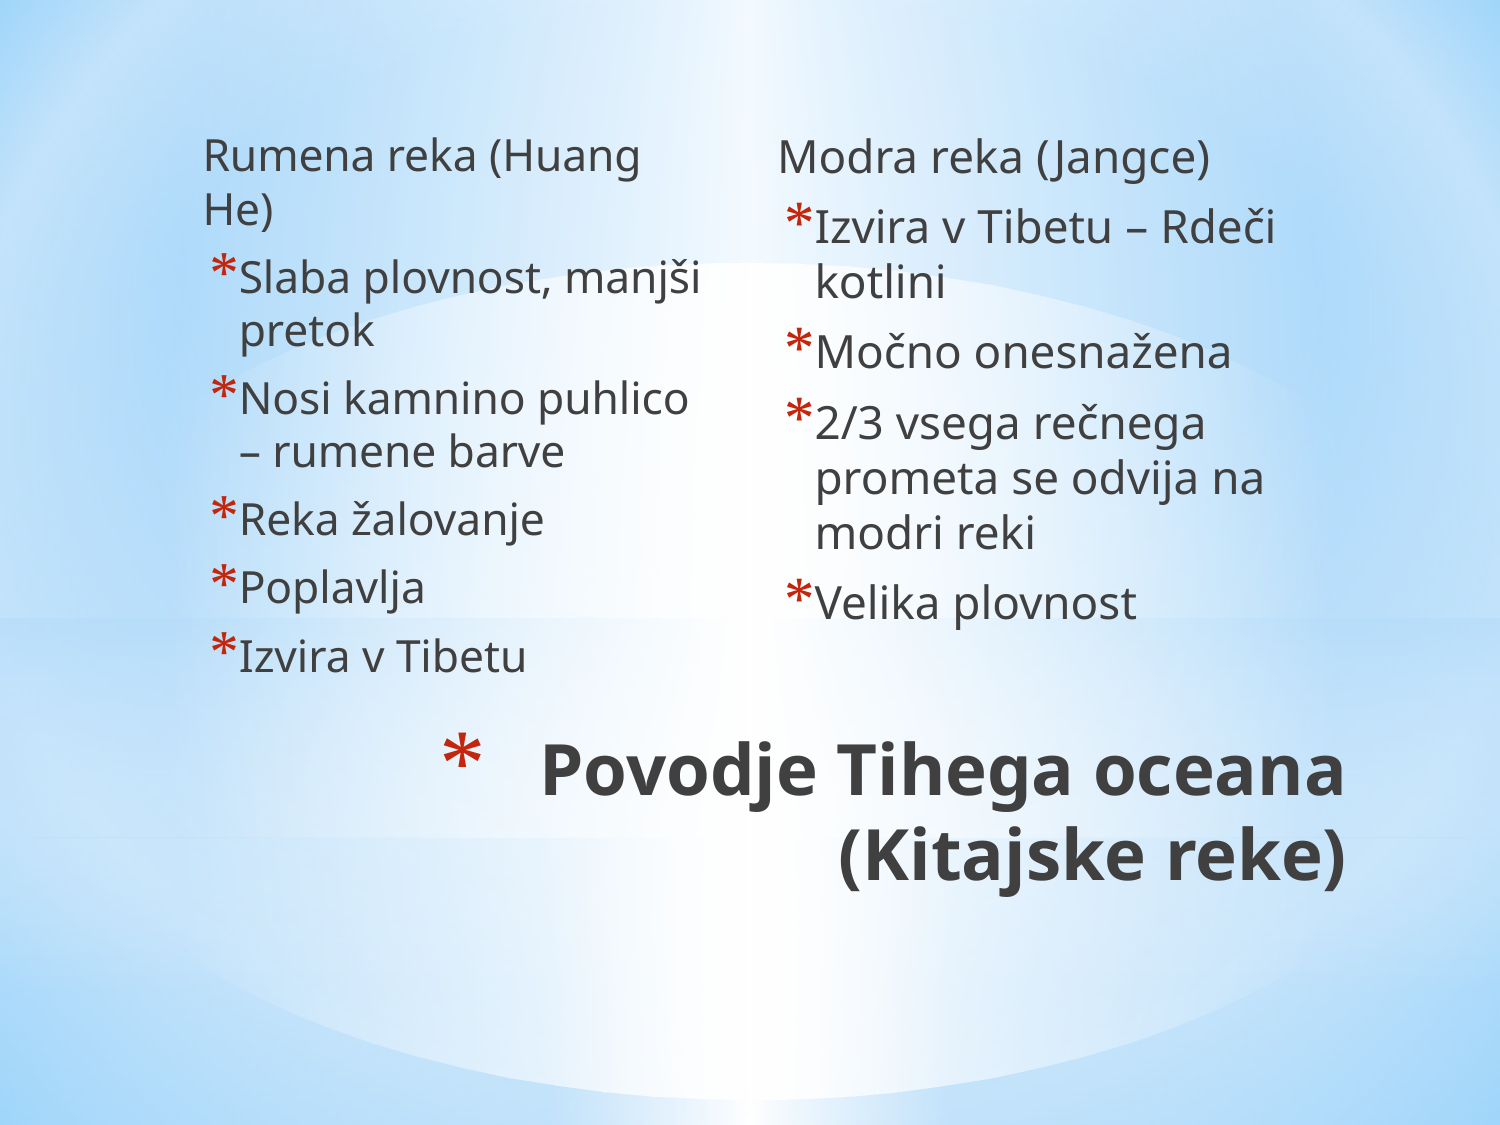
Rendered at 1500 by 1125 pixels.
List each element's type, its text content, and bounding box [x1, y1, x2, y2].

list Rumena reka (Huang He) Slaba plovnost, manjši pretok Nosi kamnino puhlico – rumene barve Reka žalovanje Poplavlja Izvira v Tibetu [187, 120, 737, 691]
title Povodje Tihega oceana (Kitajske reke) [294, 717, 1363, 905]
list Modra reka (Jangce) Izvira v Tibetu – Rdeči kotlini Močno onesnažena 2/3 vsega rečnega prometa se odvija na modri reki Velika plovnost [761, 120, 1311, 691]
